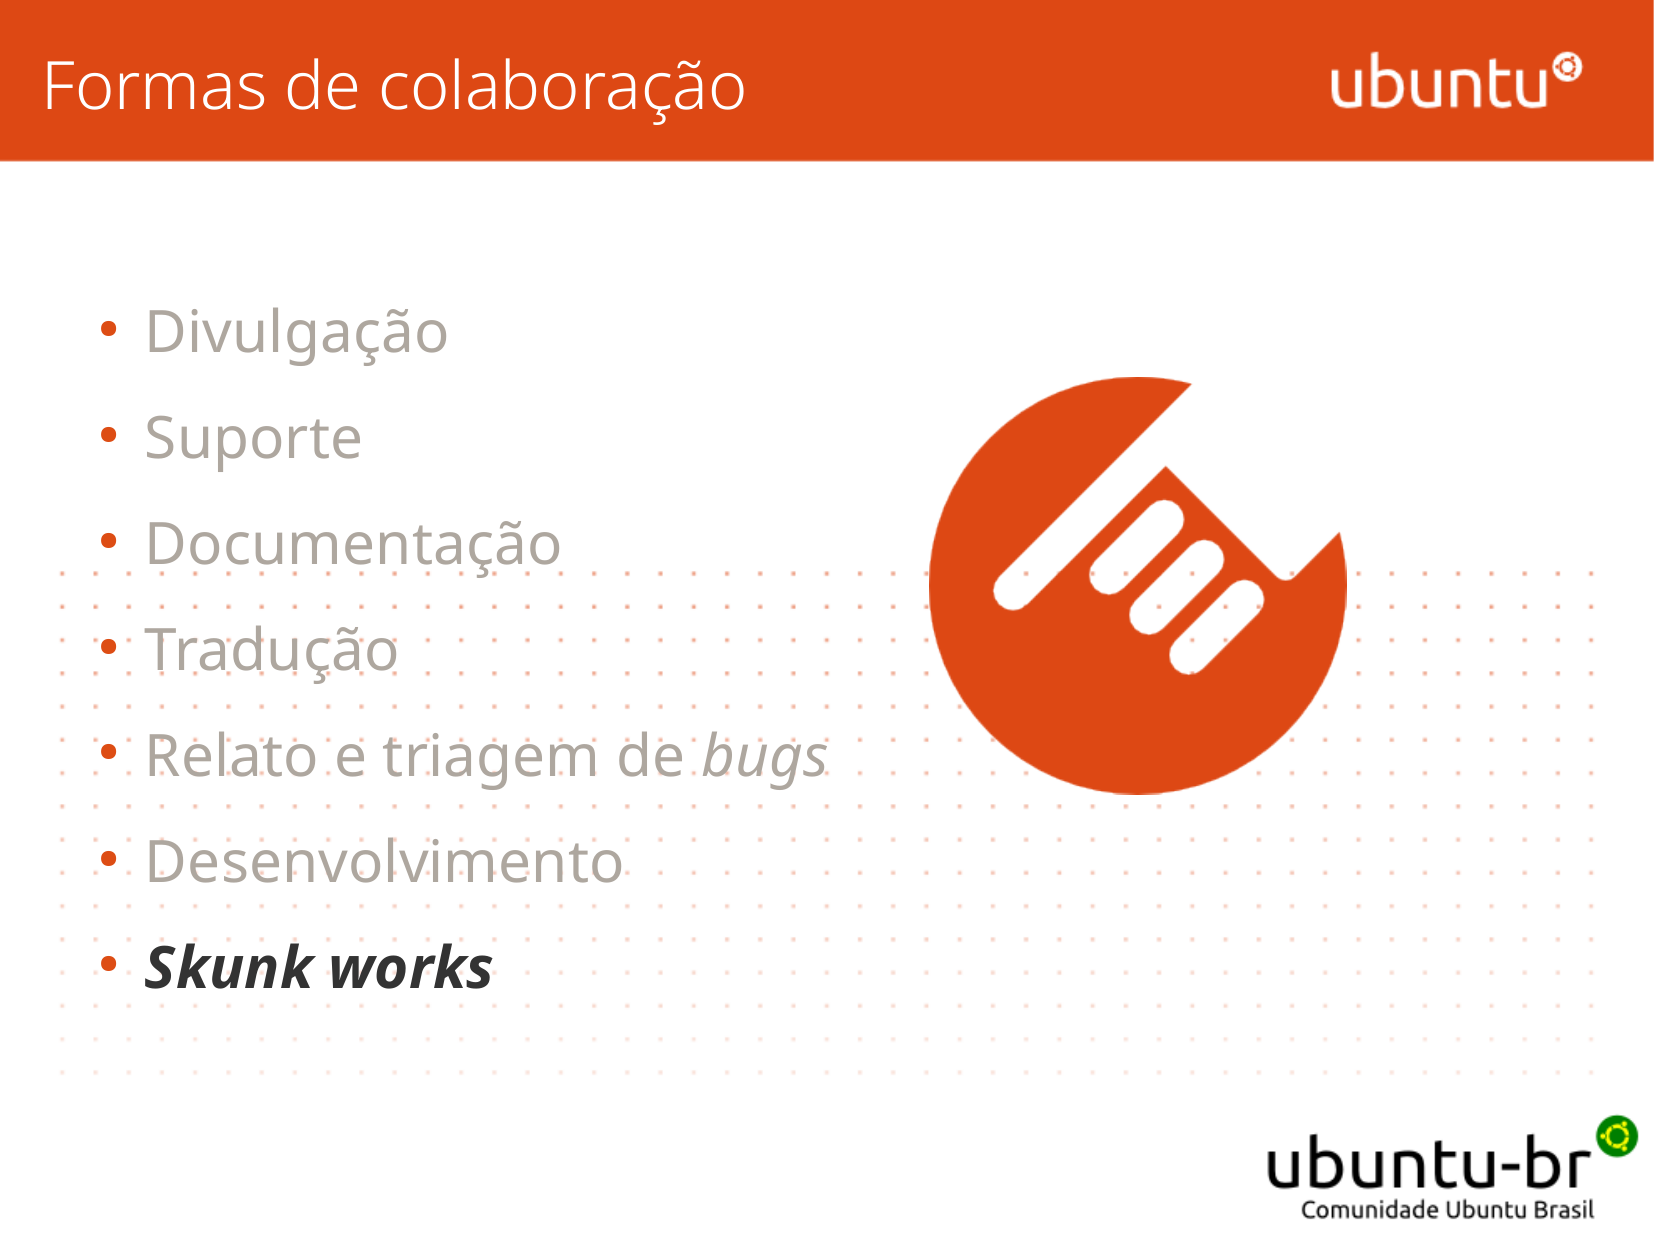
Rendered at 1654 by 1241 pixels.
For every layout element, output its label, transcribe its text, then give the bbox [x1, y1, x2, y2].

picture [0, 0, 1654, 1241]
title Formas de colaboração [41, 31, 1300, 136]
list Divulgação Suporte Documentação Tradução Relato e triagem de bugs Desenvolvimento Skunk works [82, 290, 1538, 1010]
